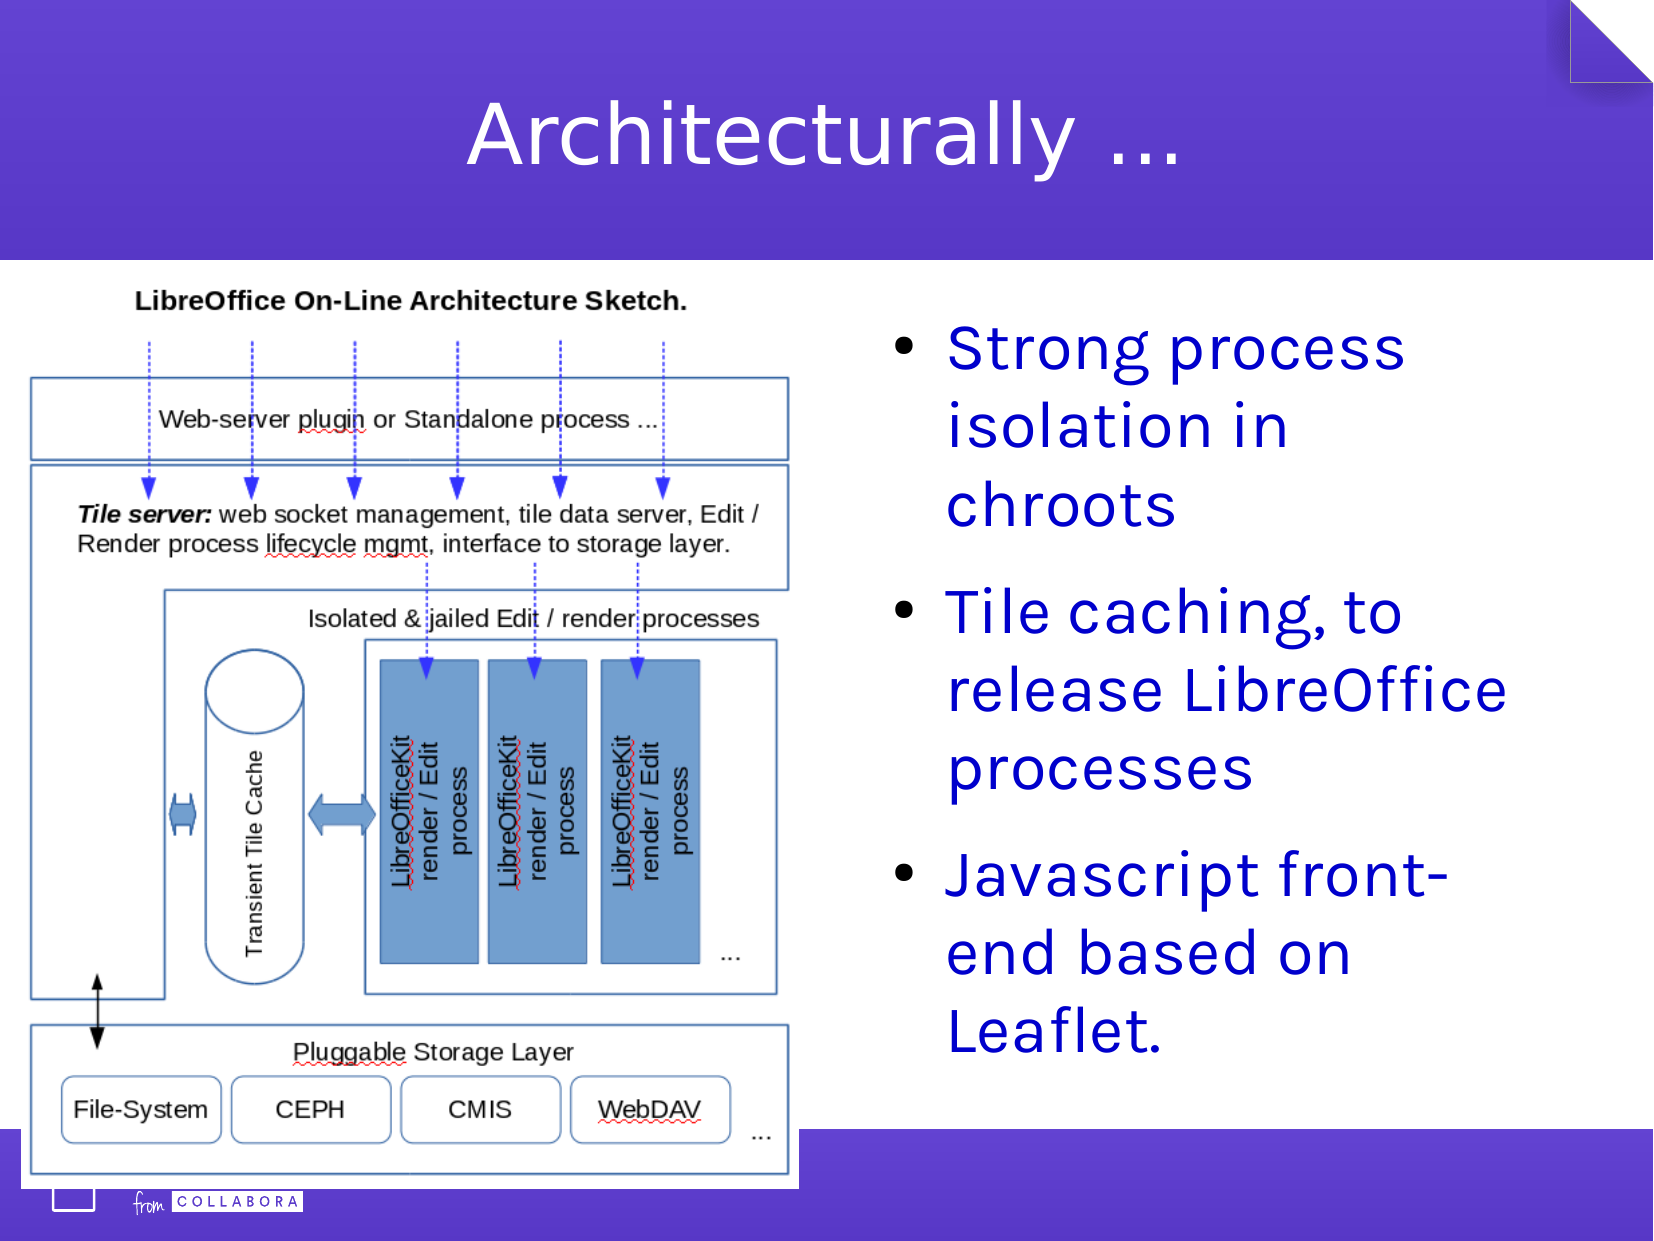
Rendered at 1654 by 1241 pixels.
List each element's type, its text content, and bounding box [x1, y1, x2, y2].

title Architecturally ... [165, 70, 1488, 201]
list Strong process isolation in chroots Tile caching, to release LibreOffice processes Javascript front-end based on Leaflet. [874, 308, 1535, 1087]
picture [21, 266, 799, 1189]
